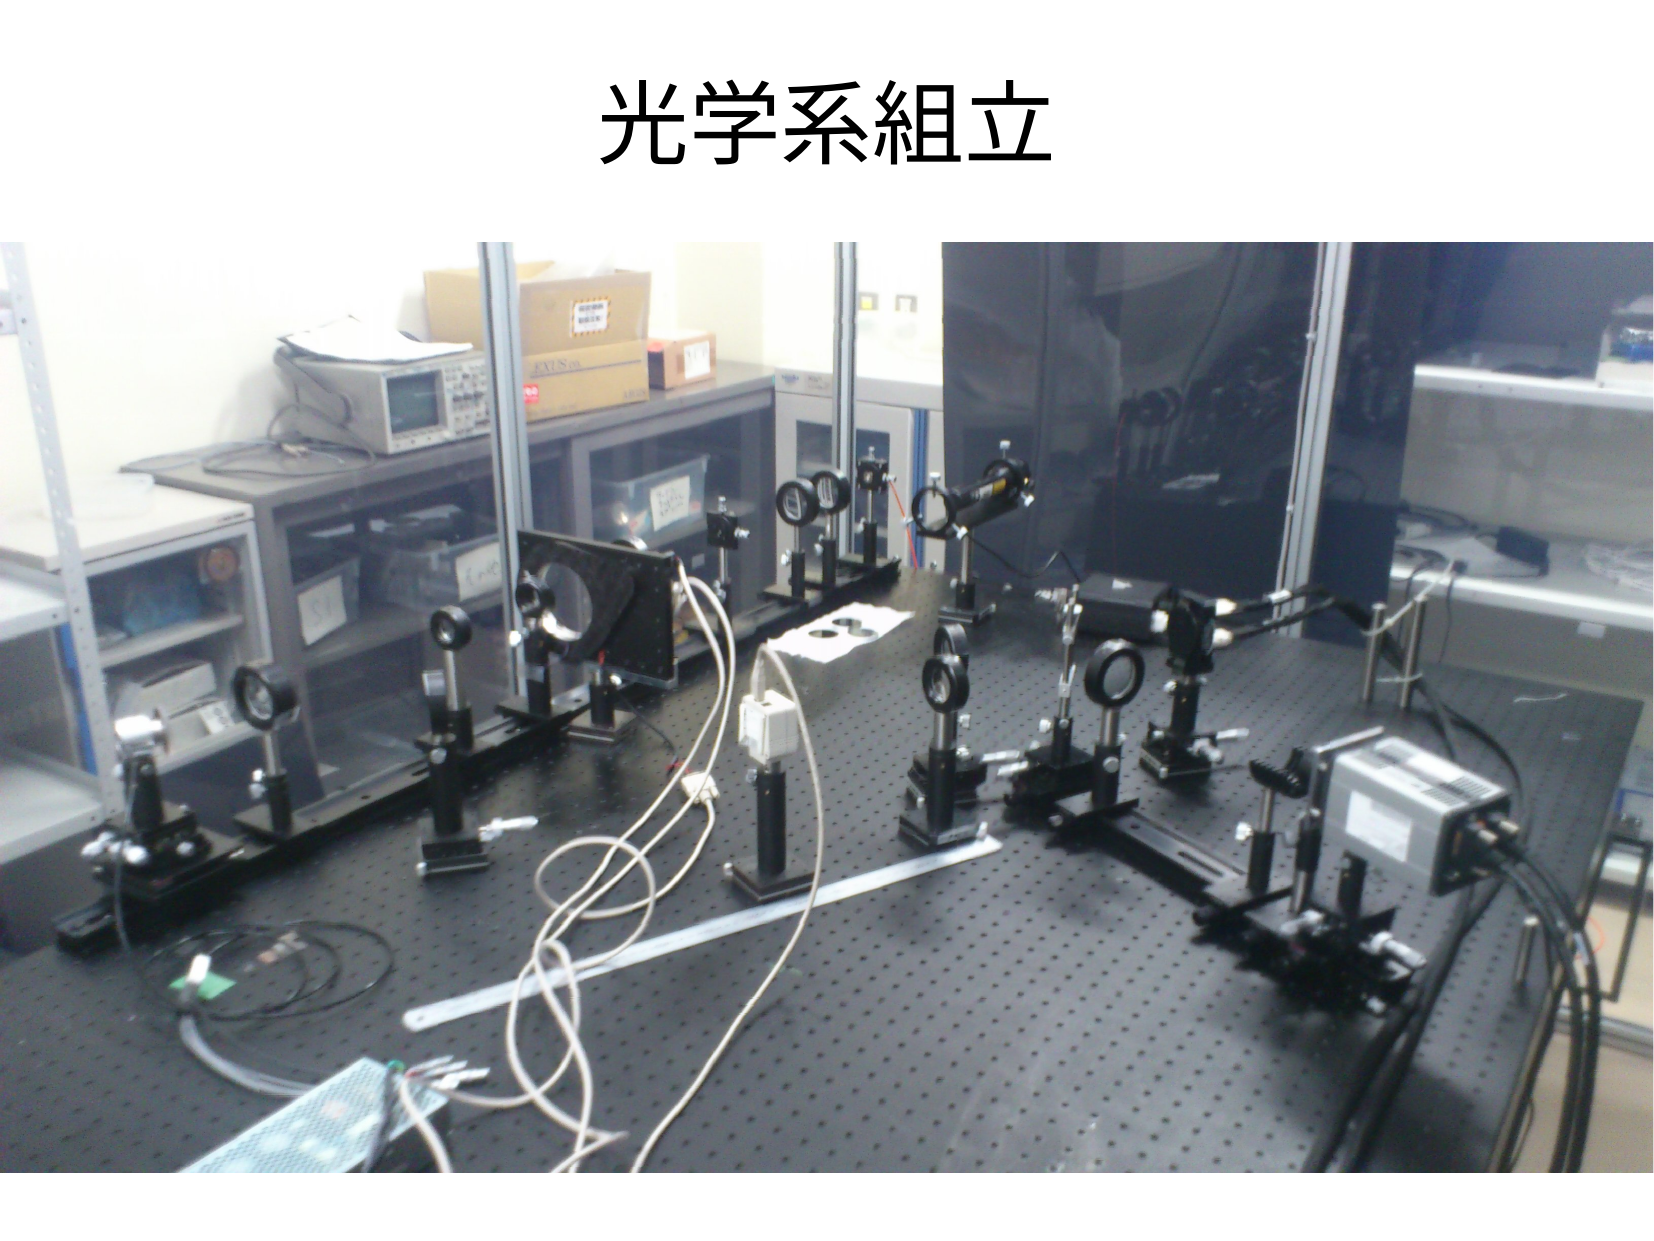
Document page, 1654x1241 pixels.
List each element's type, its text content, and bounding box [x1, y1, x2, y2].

title 光学系組立 [82, 13, 1571, 222]
picture [0, 242, 1654, 1173]
